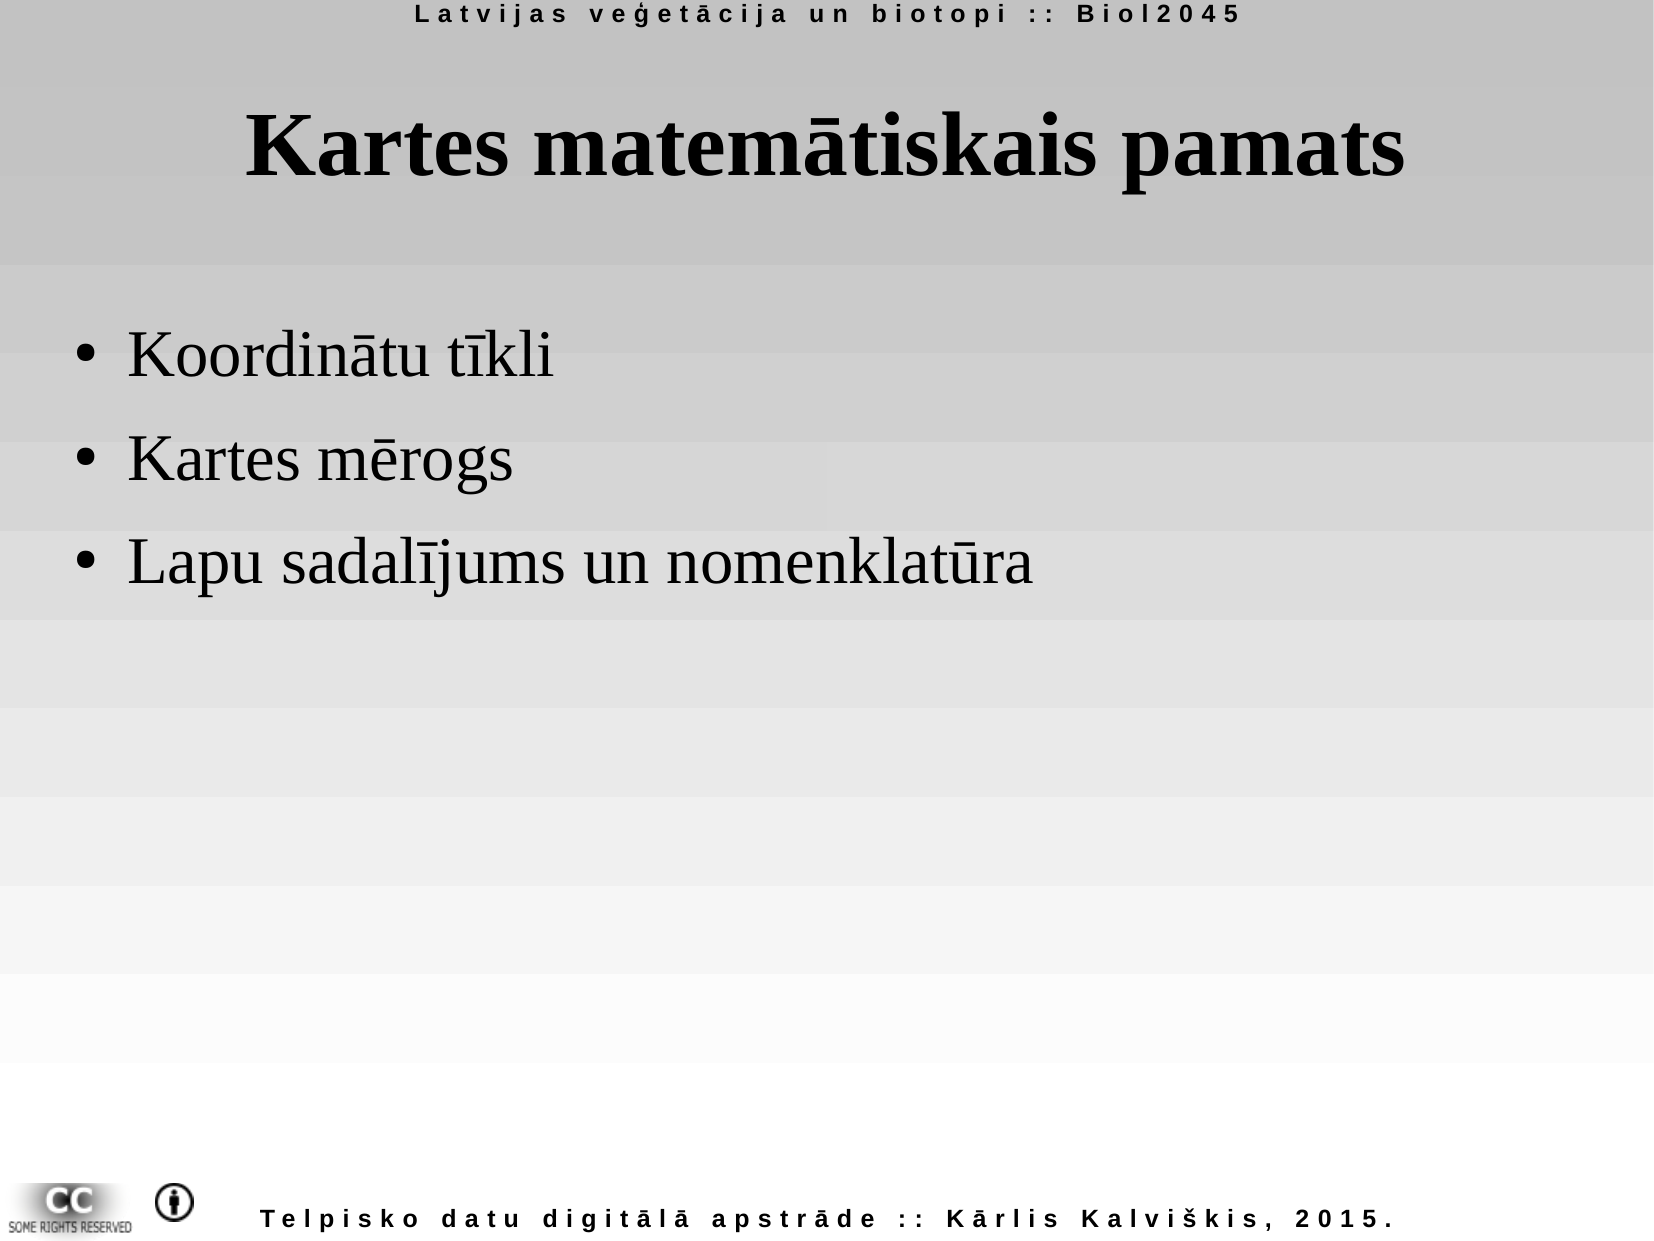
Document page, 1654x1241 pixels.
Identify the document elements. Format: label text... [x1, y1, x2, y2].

title Kartes matemātiskais pamats [0, 1, 1654, 287]
picture [0, 287, 1654, 1241]
list Koordinātu tīkli Kartes mērogs Lapu sadalījums un nomenklatūra [56, 317, 1600, 1175]
